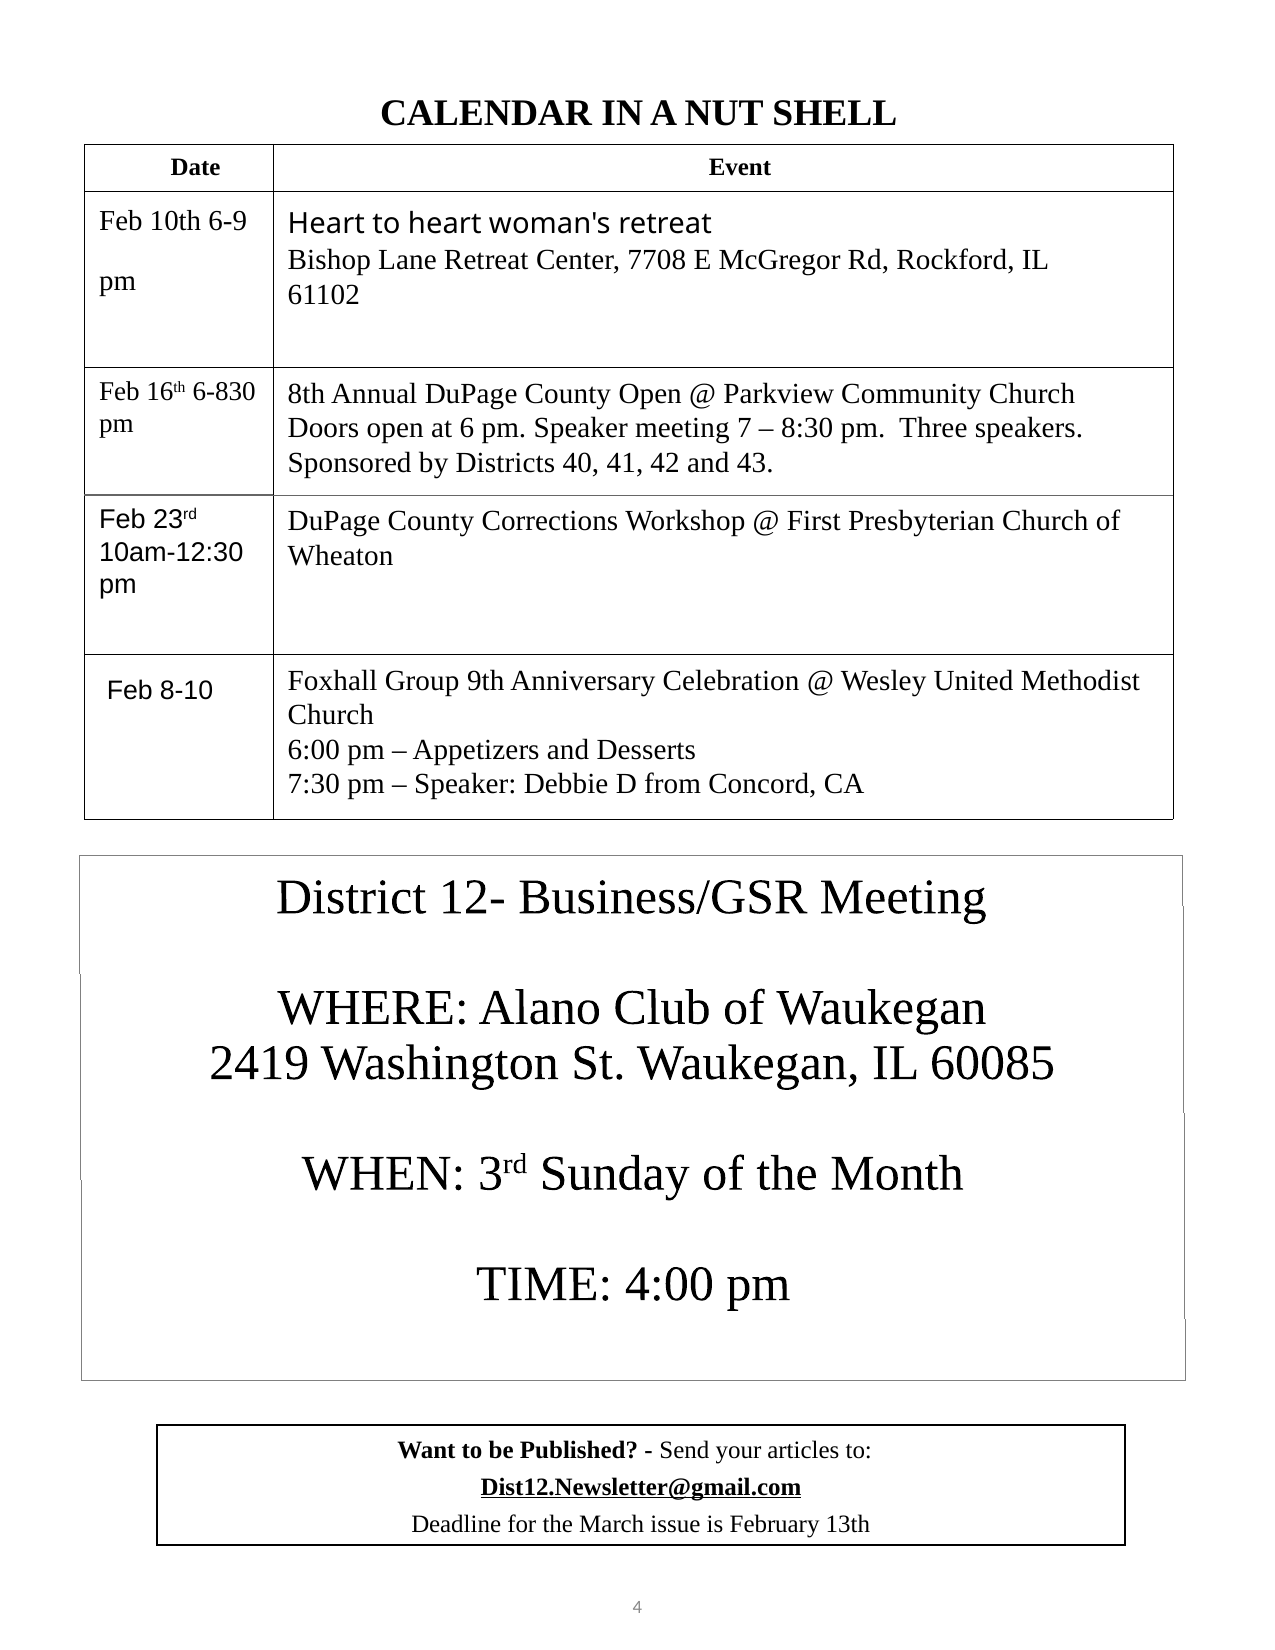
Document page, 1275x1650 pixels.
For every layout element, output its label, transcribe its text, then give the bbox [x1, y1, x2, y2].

table_cell Date [85, 145, 273, 191]
table_header [85, 84, 273, 144]
table_cell 8th Annual DuPage County Open @ Parkview Community Church Doors open at 6 pm. Speaker meeting 7 – 8:30 pm. Three speakers. Sponsored by Districts 40, 41, 42 and 43. [274, 368, 1173, 495]
table_header CALENDAR IN A NUT SHELL [274, 84, 1173, 144]
text_box District 12- Business/GSR Meeting WHERE: Alano Club of Waukegan 2419 Washington St. Waukegan, IL 60085 WHEN: 3rd Sunday of the Month TIME: 4:00 pm [79, 855, 1186, 1381]
text_box <number> [510, 1562, 764, 1650]
text_box Want to be Published? - Send your articles to: Dist12.Newsletter@gmail.com Deadline for the March issue is February 13th [157, 1424, 1126, 1546]
table_cell DuPage County Corrections Workshop @ First Presbyterian Church of Wheaton [274, 496, 1173, 654]
table_cell Feb 8-10 [85, 655, 273, 819]
table_cell Heart to heart woman's retreat Bishop Lane Retreat Center, 7708 E McGregor Rd, Rockford, IL 61102 [274, 192, 1173, 367]
table_cell Foxhall Group 9th Anniversary Celebration @ Wesley United Methodist Church 6:00 pm – Appetizers and Desserts 7:30 pm – Speaker: Debbie D from Concord, CA [274, 655, 1173, 819]
table_cell Event [274, 145, 1173, 191]
table_cell Feb 16th 6-830 pm [85, 368, 273, 494]
table_cell Feb 23rd 10am-12:30 pm [85, 496, 273, 654]
table_cell Feb 10th 6-9 pm [85, 192, 273, 367]
